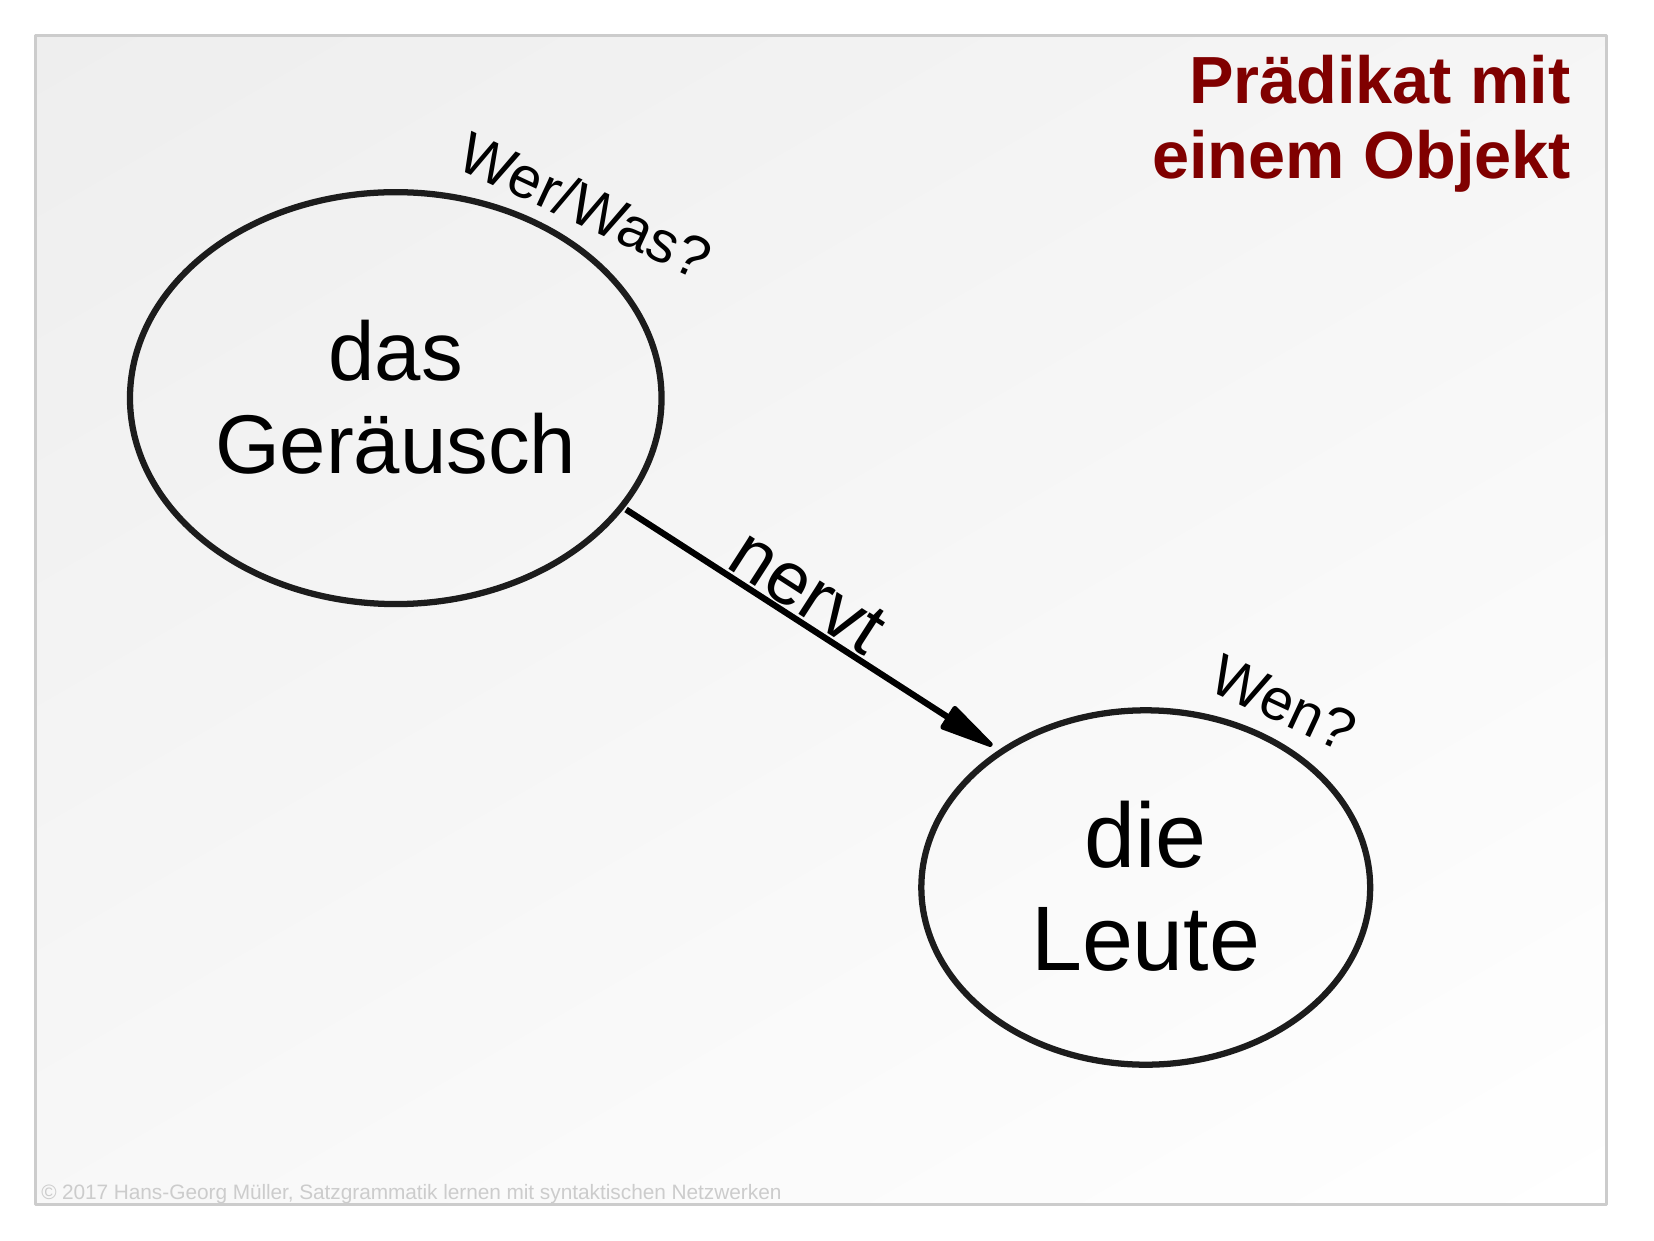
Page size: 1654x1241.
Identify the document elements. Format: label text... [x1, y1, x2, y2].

title Prädikat mit einem Objekt [82, 43, 1571, 193]
text_box Wen? [1184, 628, 1406, 789]
text_box Wer/Was? [431, 106, 739, 310]
text_box die Leute [921, 710, 1371, 1065]
text_box das Geräusch [129, 192, 662, 605]
